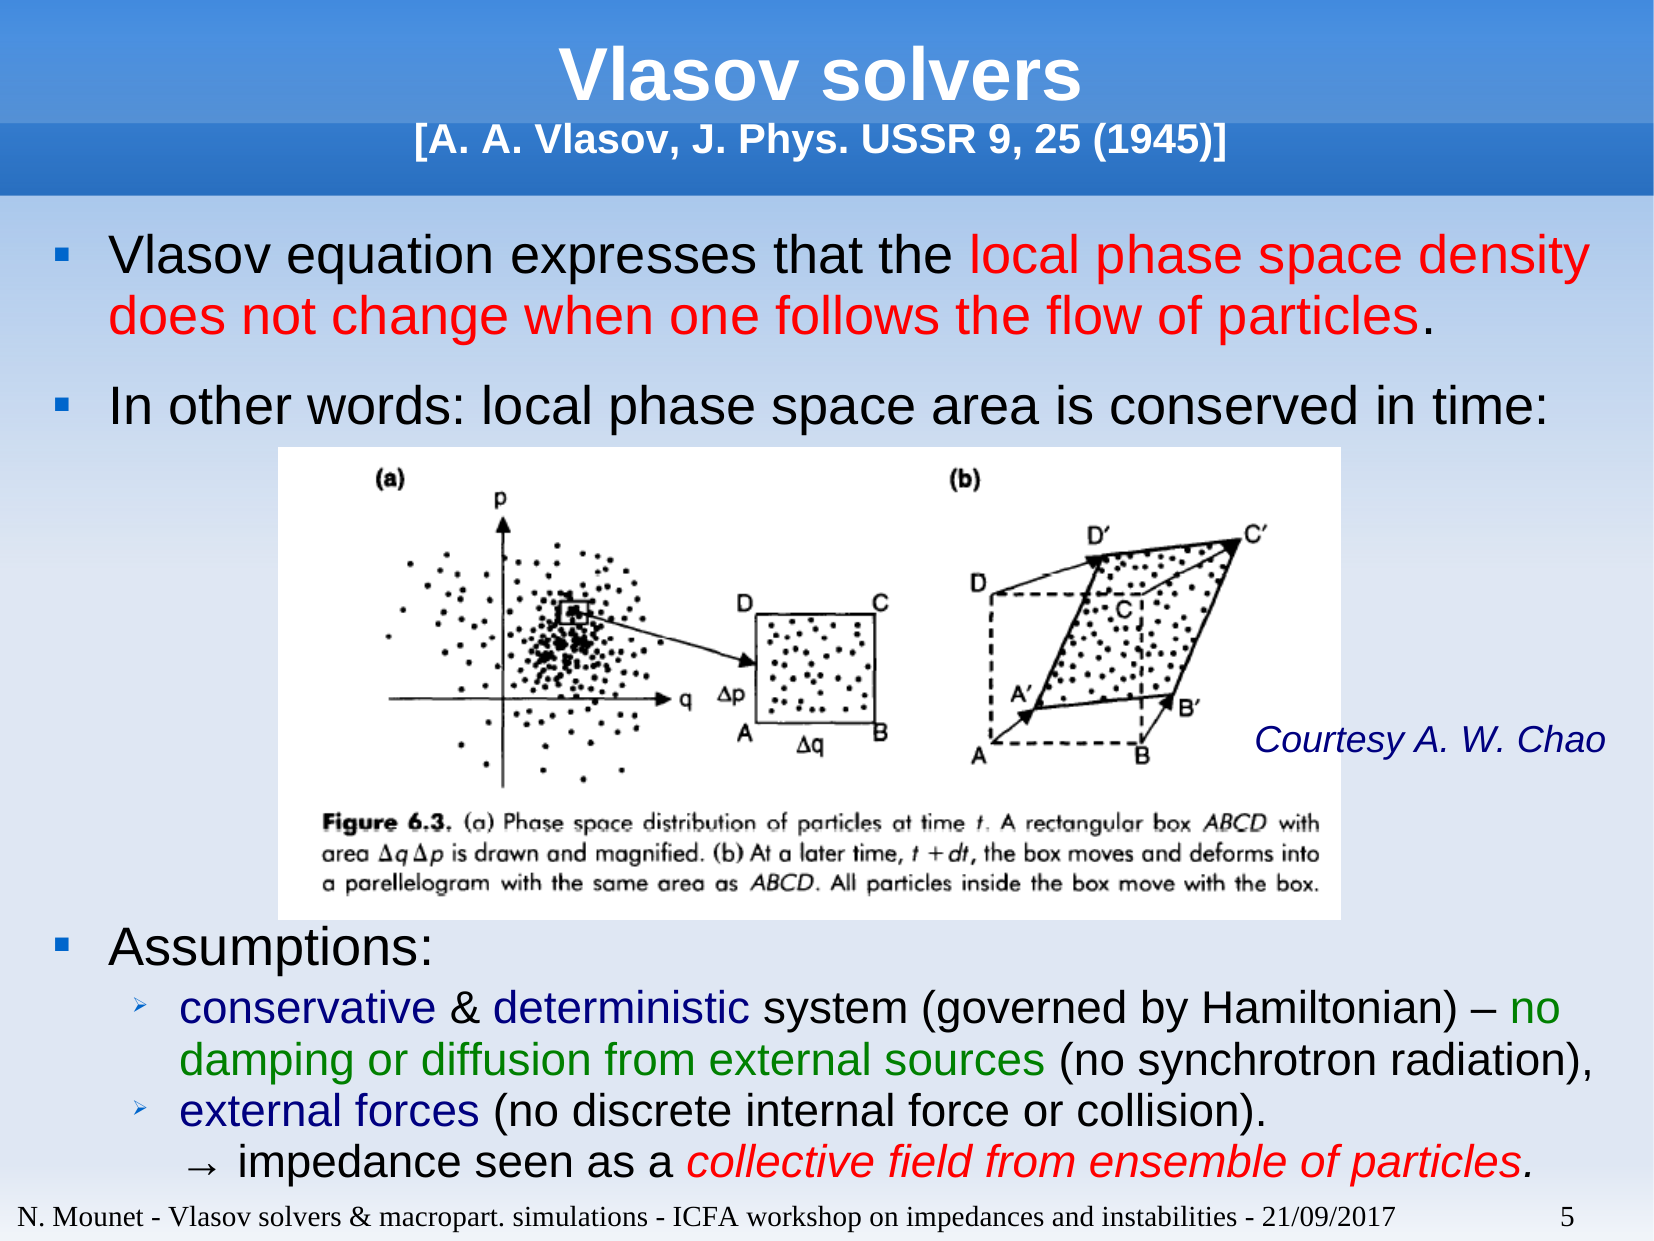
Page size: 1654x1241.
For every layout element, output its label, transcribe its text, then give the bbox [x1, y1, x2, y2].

picture [278, 447, 1341, 920]
picture [0, 0, 1654, 1241]
text_box Courtesy A. W. Chao [1239, 710, 1654, 768]
title Vlasov solvers [A. A. Vlasov, J. Phys. USSR 9, 25 (1945)] [76, 32, 1565, 163]
list Vlasov equation expresses that the local phase space density does not change when one follows the flow of particles. In other words: local phase space area is conserved in time: Assumptions: conservative & deterministic system (governed by Hamiltonian) – no damping or diffusion from external sources (no synchrotron radiation), external forces (no discrete internal force or collision). → impedance seen as a collective field from ensemble of particles. [37, 225, 1613, 1188]
